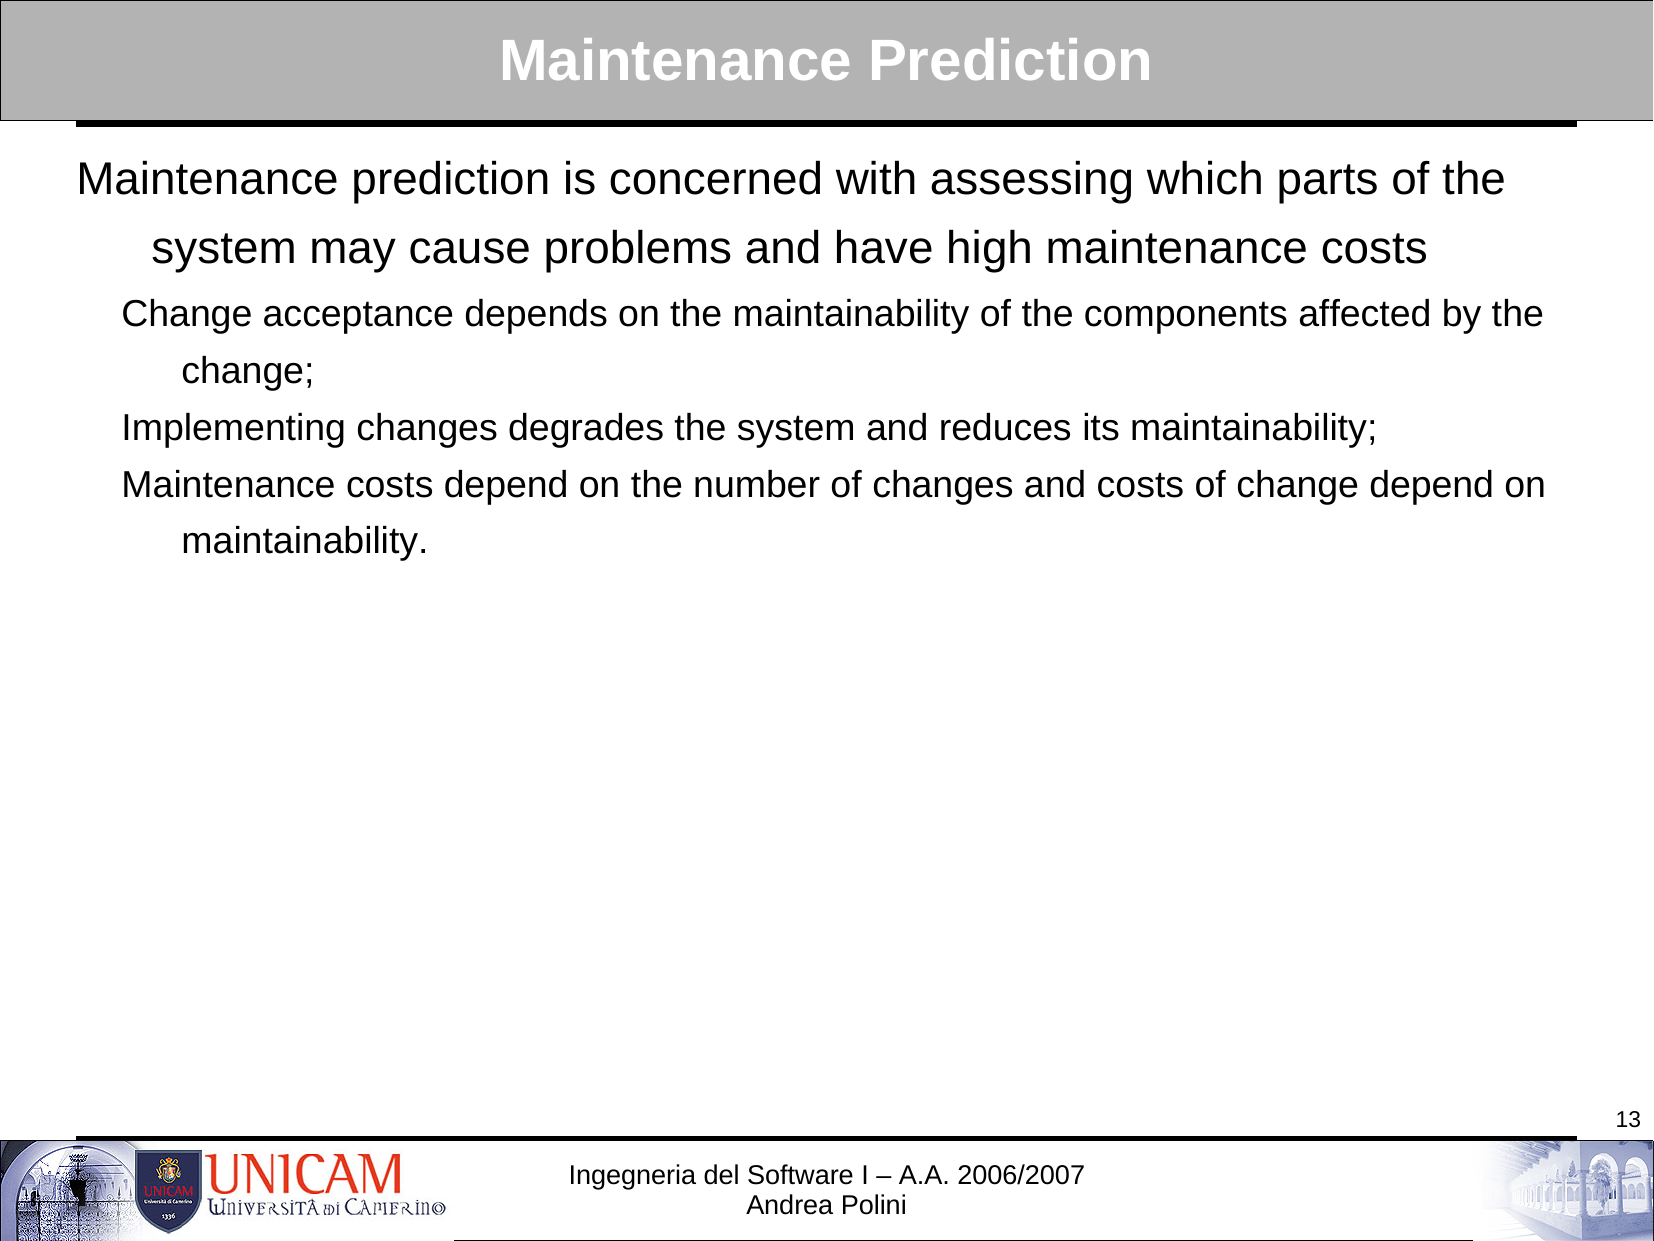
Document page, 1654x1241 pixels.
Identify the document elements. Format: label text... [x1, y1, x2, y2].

title Maintenance Prediction [0, 0, 1653, 121]
picture [0, 1141, 454, 1241]
picture [1473, 1141, 1654, 1241]
list Maintenance prediction is concerned with assessing which parts of the system may cause problems and have high maintenance costs Change acceptance depends on the maintainability of the components affected by the change; Implementing changes degrades the system and reduces its maintainability; Maintenance costs depend on the number of changes and costs of change depend on maintainability. [76, 152, 1577, 680]
